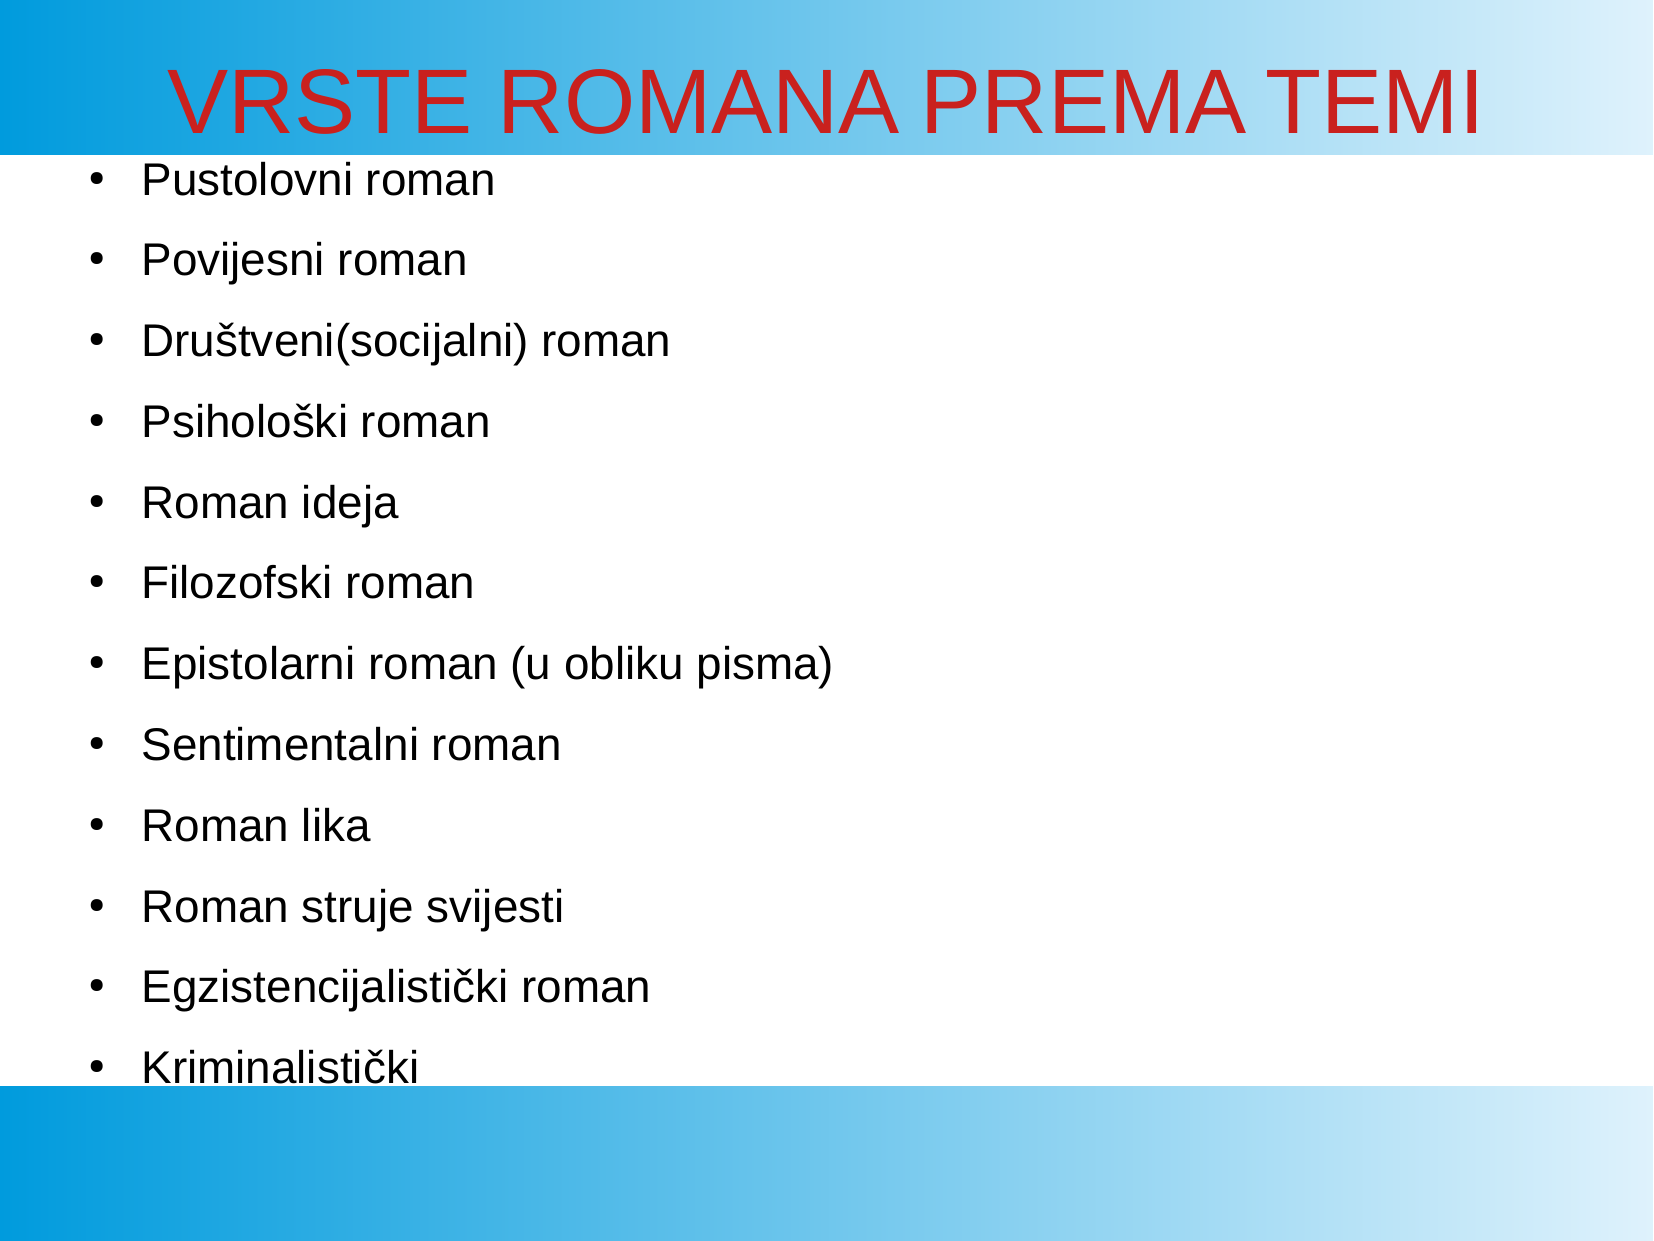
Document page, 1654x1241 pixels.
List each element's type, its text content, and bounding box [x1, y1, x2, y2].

list Pustolovni roman Povijesni roman Društveni(socijalni) roman Psihološki roman Roman ideja Filozofski roman Epistolarni roman (u obliku pisma) Sentimentalni roman Roman lika Roman struje svijesti Egzistencijalistički roman Kriminalistički [70, 153, 1559, 1205]
title VRSTE ROMANA PREMA TEMI [82, 49, 1571, 155]
